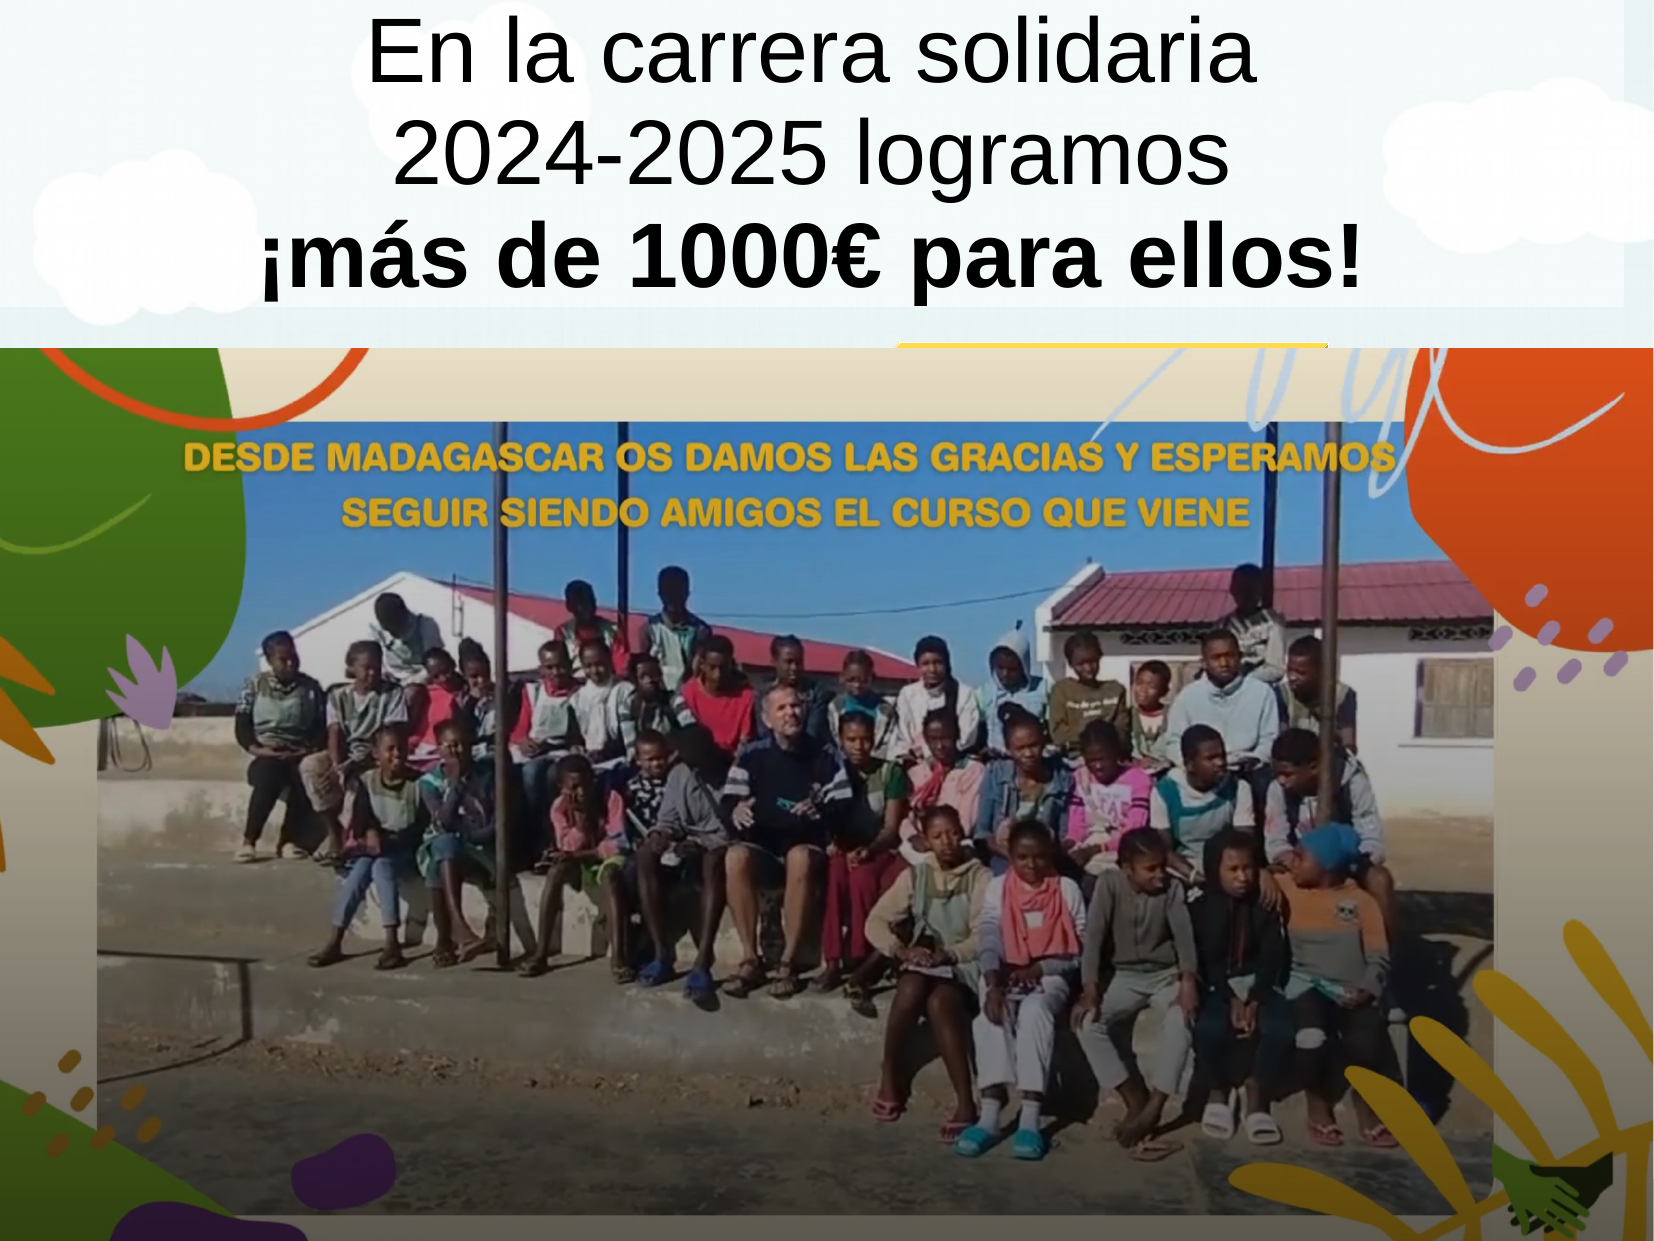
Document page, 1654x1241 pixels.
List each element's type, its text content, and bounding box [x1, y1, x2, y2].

picture [0, 0, 1654, 1241]
title En la carrera solidaria 2024-2025 logramos ¡más de 1000€ para ellos! [0, 0, 1625, 307]
